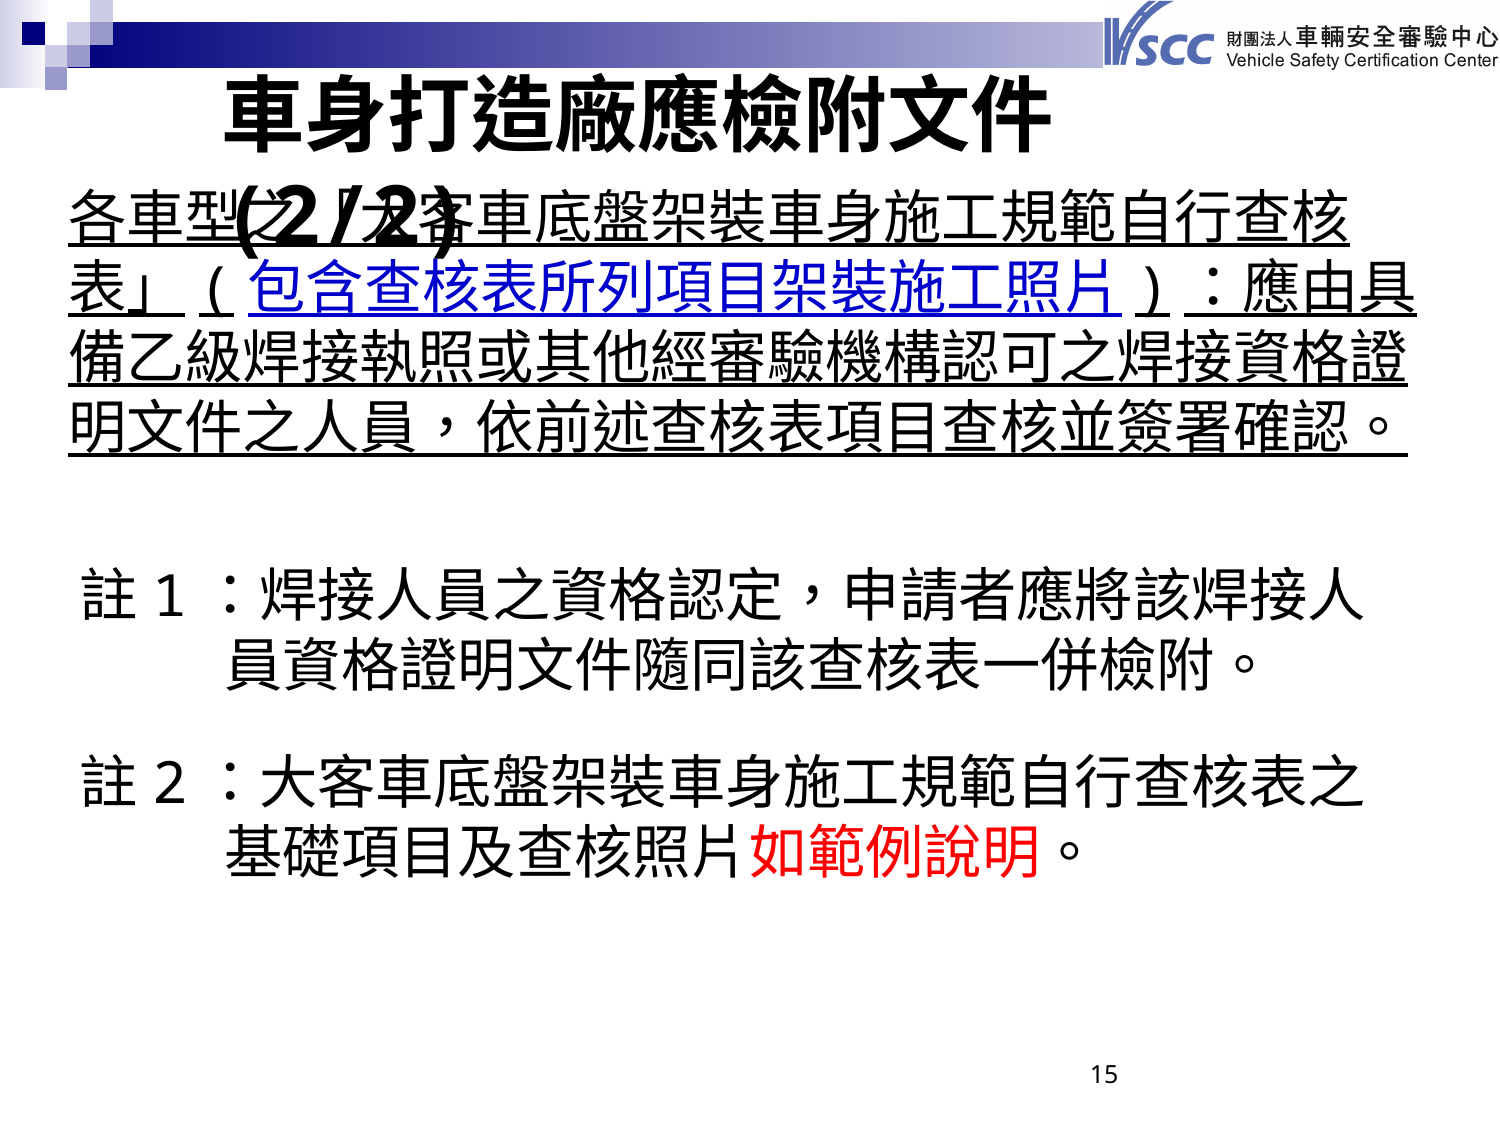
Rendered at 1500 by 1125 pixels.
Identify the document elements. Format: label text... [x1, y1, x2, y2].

text_box 車身打造廠應檢附文件(2/2) [206, 55, 1264, 161]
text_box 各車型之「大客車底盤架裝車身施工規範自行查核表」(包含查核表所列項目架裝施工照片)：應由具備乙級焊接執照或其他經審驗機構認可之焊接資格證明文件之人員，依前述查核表項目查核並簽署確認。 [53, 172, 1436, 469]
text_box [1074, 1025, 1426, 1101]
text_box 註2：大客車底盤架裝車身施工規範自行查核表之基礎項目及查核照片如範例說明。 [64, 738, 1424, 894]
text_box 註1：焊接人員之資格認定，申請者應將該焊接人員資格證明文件隨同該查核表一併檢附。 [64, 550, 1424, 707]
